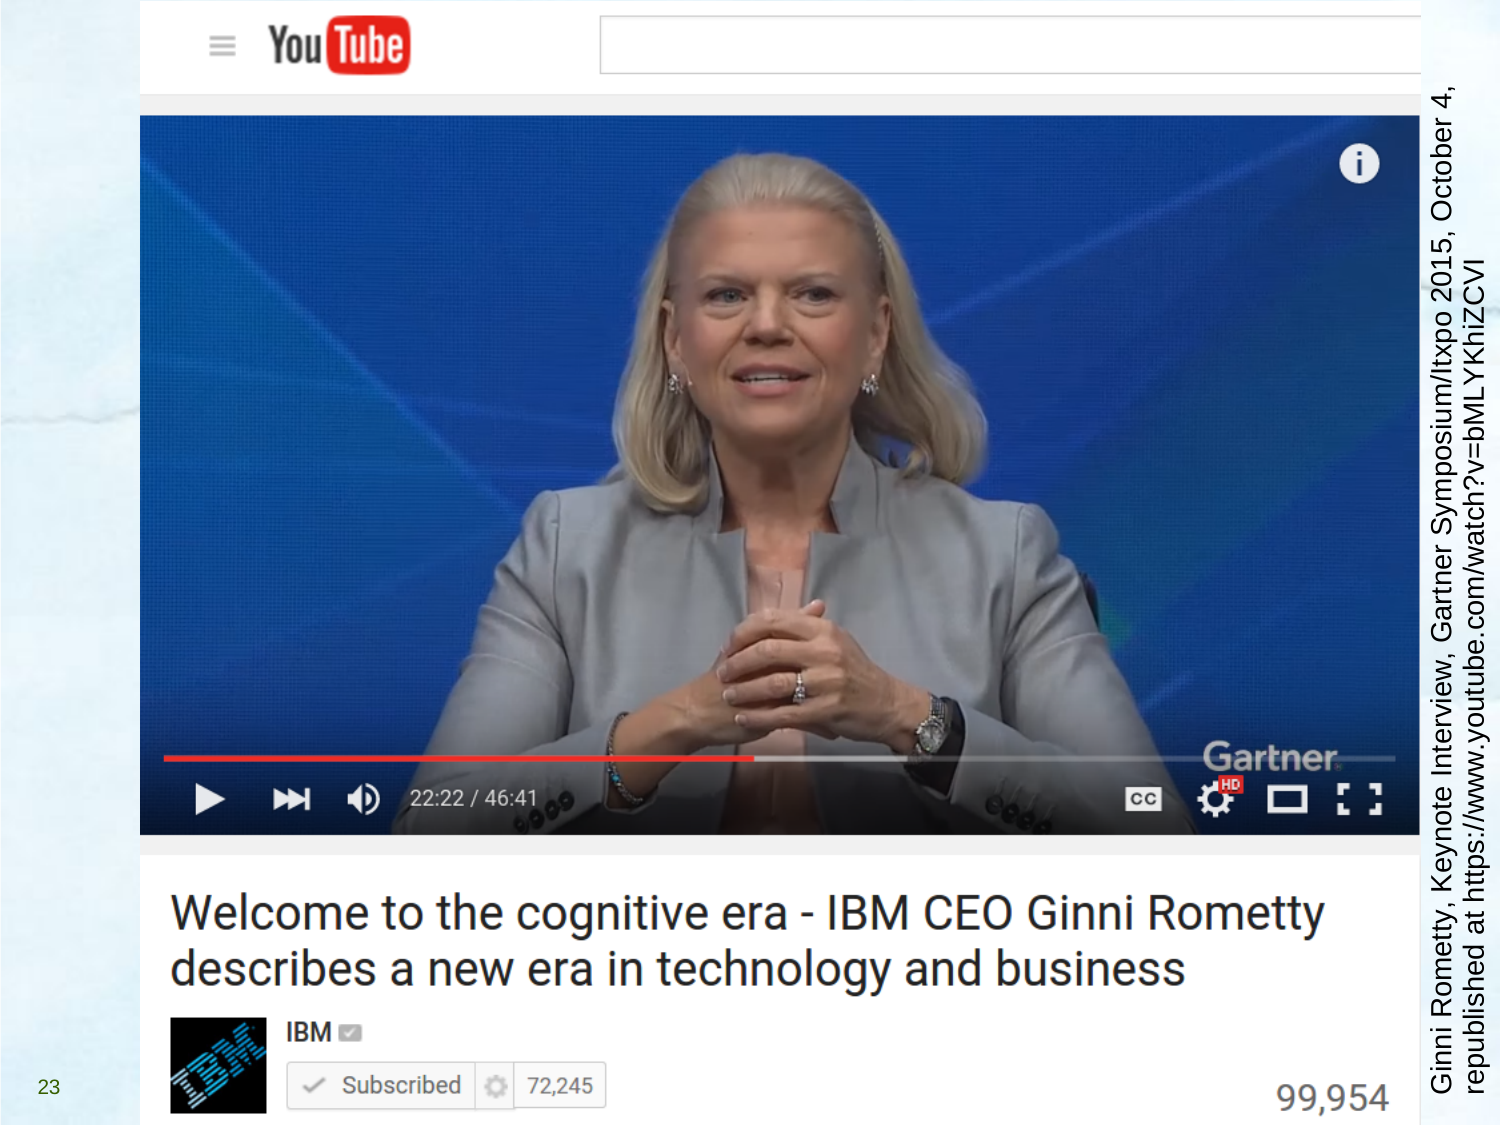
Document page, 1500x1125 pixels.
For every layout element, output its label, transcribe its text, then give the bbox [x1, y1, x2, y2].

text_box Ginni Rometty, Keynote Interview, Gartner Symposium/Itxpo 2015, October 4, republished at https://www.youtube.com/watch?v=bMLYKhiZCVI [1417, 23, 1498, 1111]
picture [0, 0, 1500, 1125]
